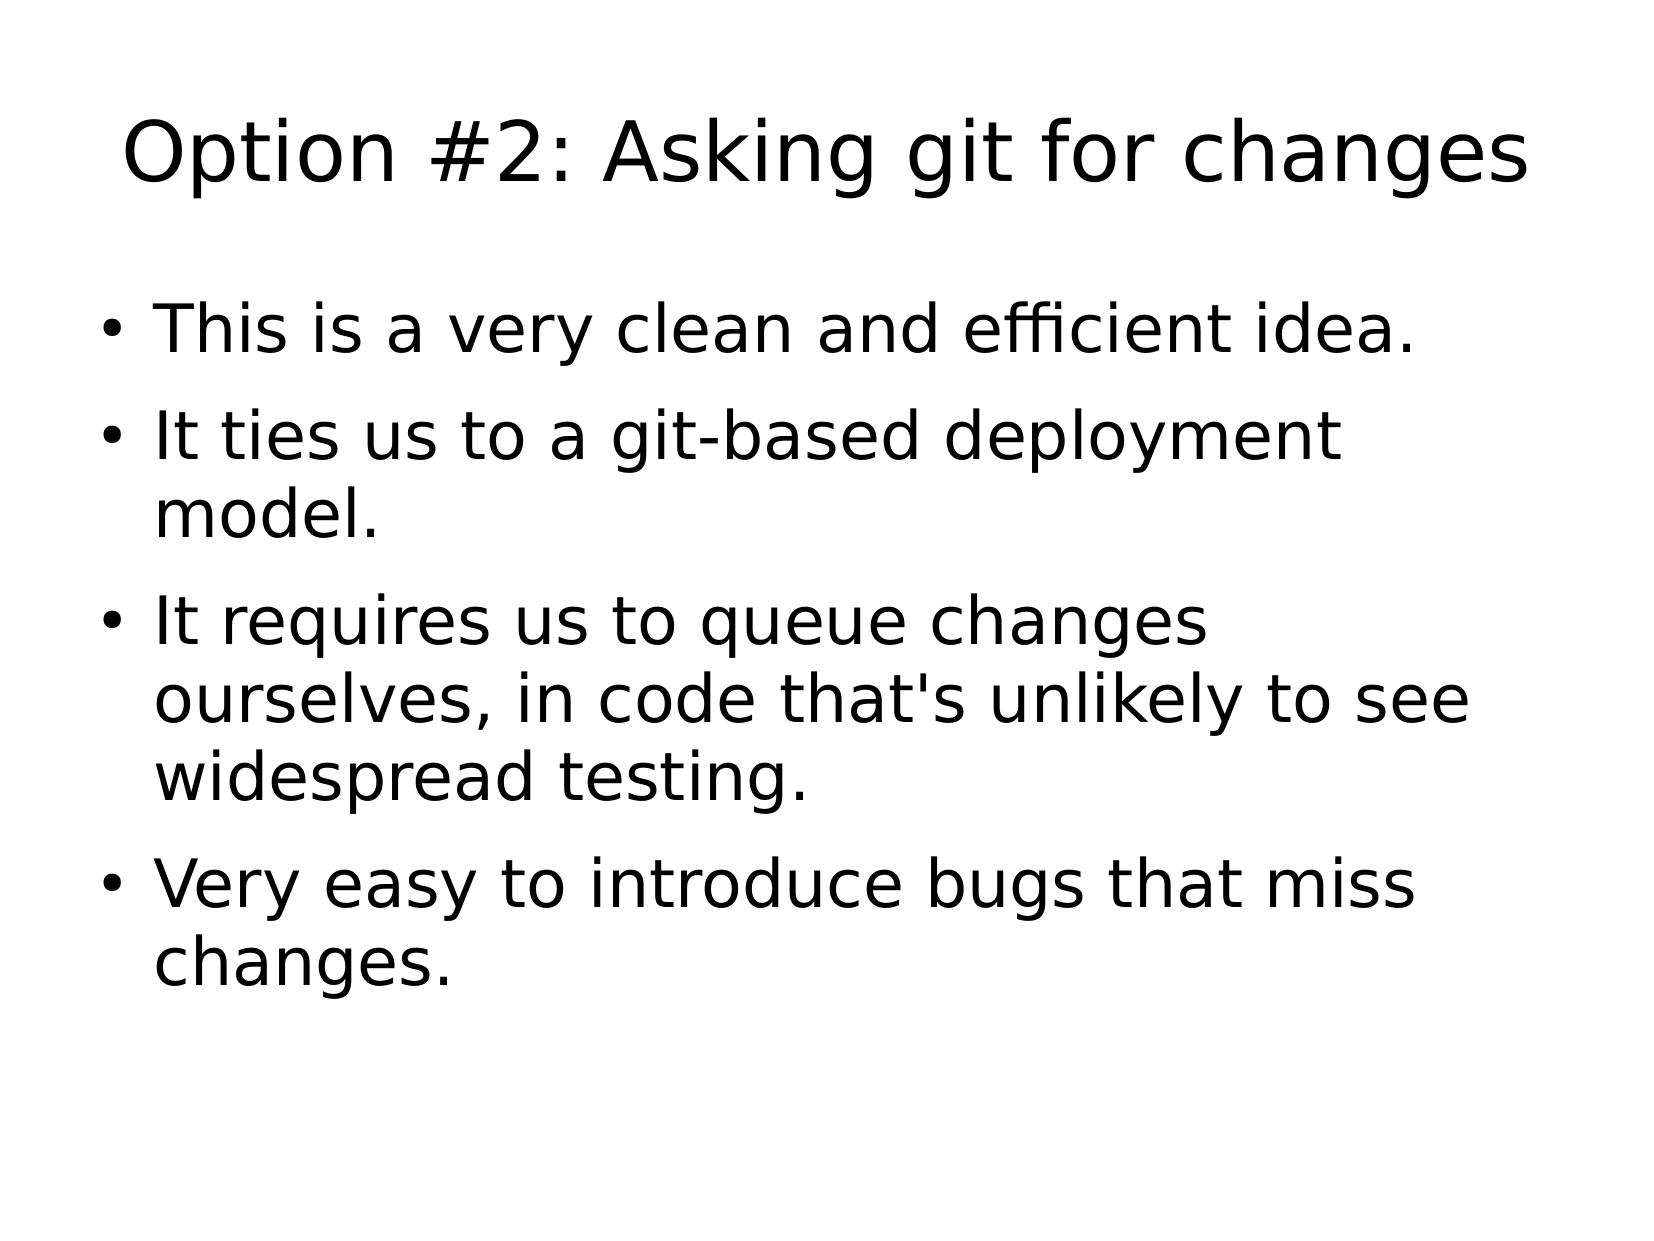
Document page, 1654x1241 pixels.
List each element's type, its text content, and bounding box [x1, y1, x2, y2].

list This is a very clean and efficient idea. It ties us to a git-based deployment model. It requires us to queue changes ourselves, in code that's unlikely to see widespread testing. Very easy to introduce bugs that miss changes. [82, 290, 1571, 1010]
title Option #2: Asking git for changes [82, 49, 1571, 257]
